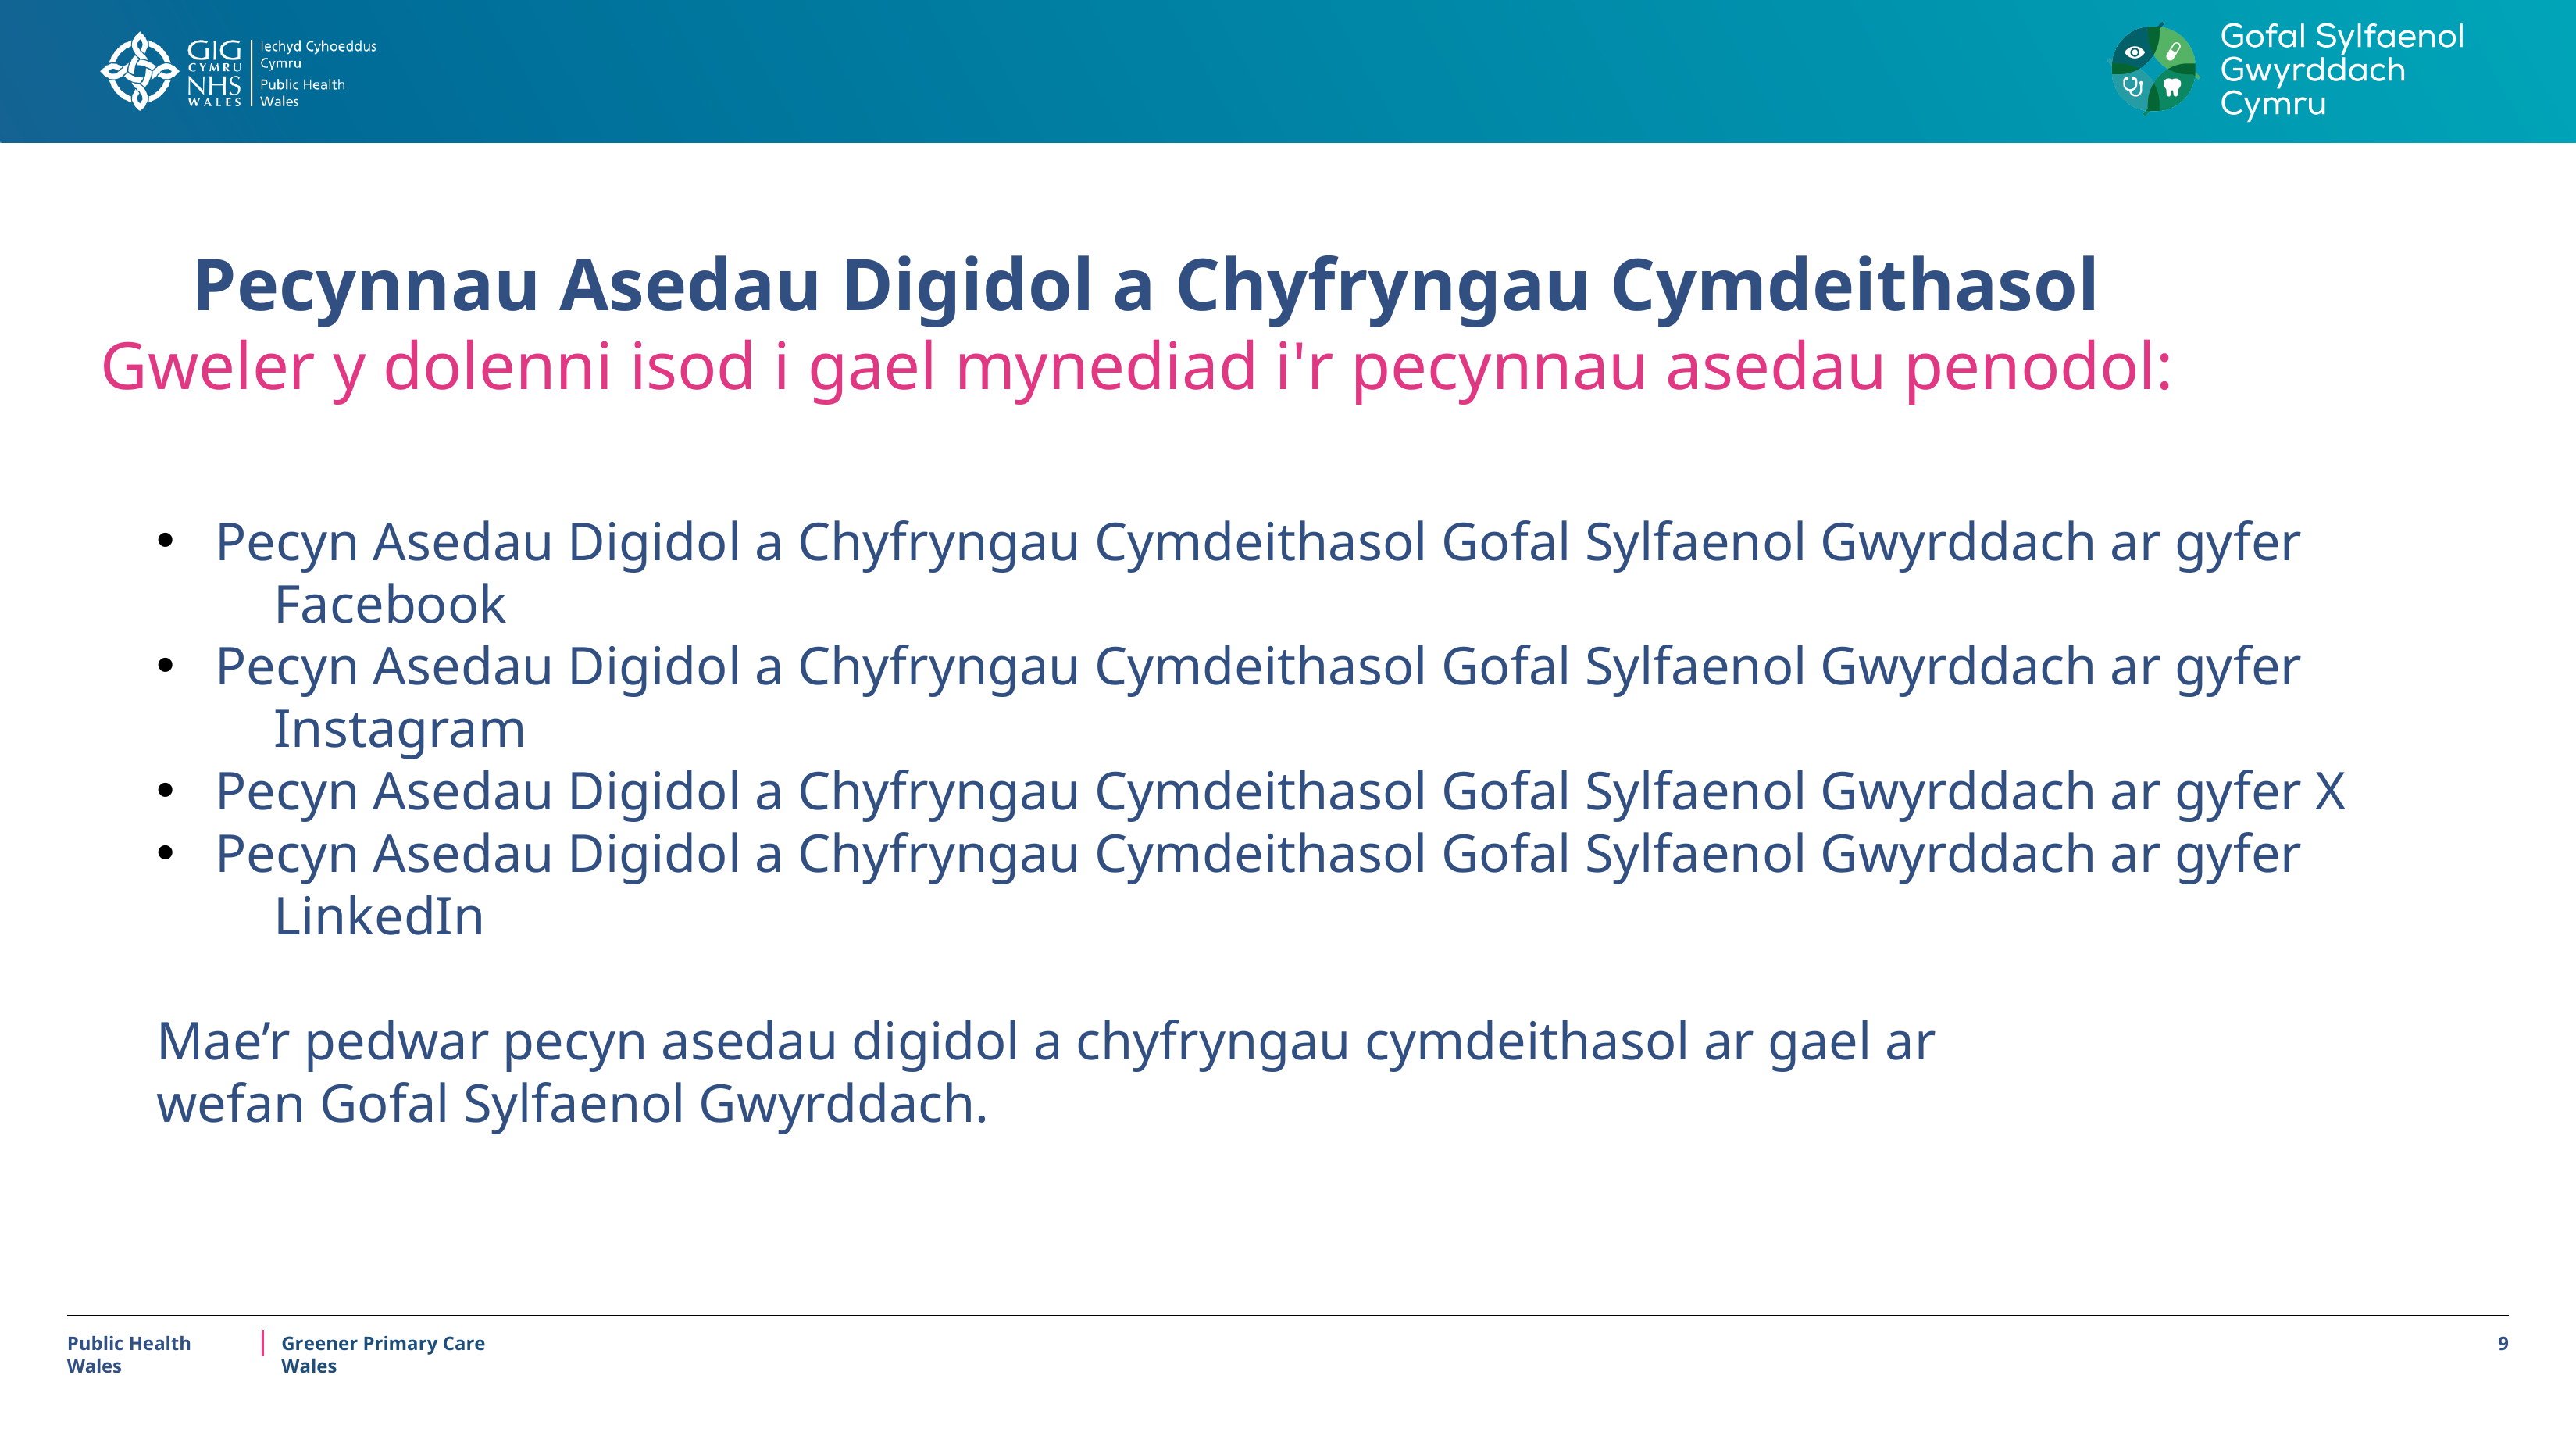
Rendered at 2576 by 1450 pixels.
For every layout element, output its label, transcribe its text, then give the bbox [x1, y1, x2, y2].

text_box [2493, 1331, 2516, 1356]
text_box Public Health Wales [65, 1331, 248, 1356]
title Pecynnau Asedau Digidol a Chyfryngau Cymdeithasol Gweler y dolenni isod i gael mynediad i'r pecynnau asedau penodol: [98, 237, 2196, 841]
text_box Pecyn Asedau Digidol a Chyfryngau Cymdeithasol Gofal Sylfaenol Gwyrddach ar gyfer Facebook Pecyn Asedau Digidol a Chyfryngau Cymdeithasol Gofal Sylfaenol Gwyrddach ar gyfer Instagram Pecyn Asedau Digidol a Chyfryngau Cymdeithasol Gofal Sylfaenol Gwyrddach ar gyfer X Pecyn Asedau Digidol a Chyfryngau Cymdeithasol Gofal Sylfaenol Gwyrddach ar gyfer LinkedIn Mae’r pedwar pecyn asedau digidol a chyfryngau cymdeithasol ar gael ar wefan Gofal Sylfaenol Gwyrddach. [156, 506, 2396, 1221]
text_box Greener Primary Care Wales [280, 1331, 543, 1355]
picture [2053, 0, 2516, 170]
